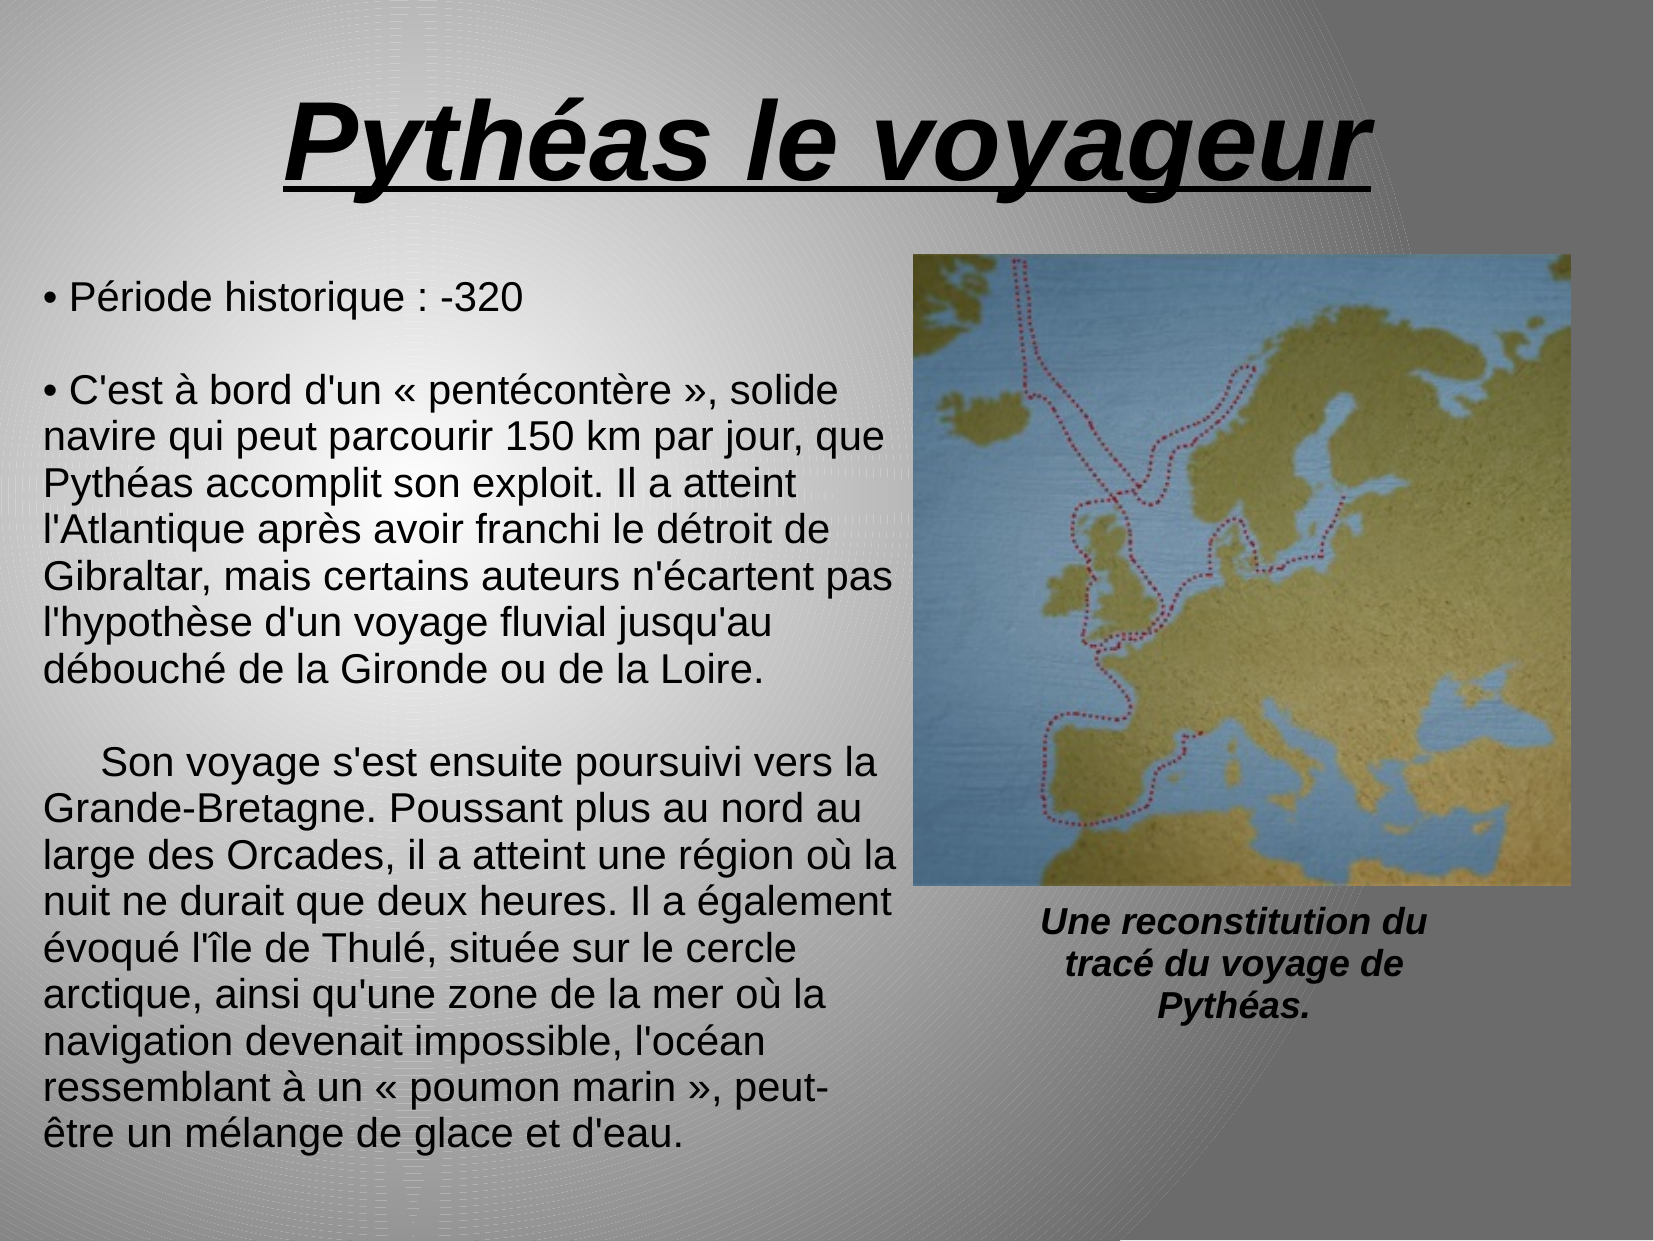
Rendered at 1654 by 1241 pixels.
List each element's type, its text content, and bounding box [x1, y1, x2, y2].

text_box Pythéas le voyageur [0, 70, 1654, 212]
text_box Une reconstitution du tracé du voyage de Pythéas. [980, 893, 1489, 1038]
text_box • Période historique : -320 • C'est à bord d'un « pentécontère », solide navire qui peut parcourir 150 km par jour, que Pythéas accomplit son exploit. Il a atteint l'Atlantique après avoir franchi le détroit de Gibraltar, mais certains auteurs n'écartent pas l'hypothèse d'un voyage fluvial jusqu'au débouché de la Gironde ou de la Loire. Son voyage s'est ensuite poursuivi vers la Grande-Bretagne. Poussant plus au nord au large des Orcades, il a atteint une région où la nuit ne durait que deux heures. Il a également évoqué l'île de Thulé, située sur le cercle arctique, ainsi qu'une zone de la mer où la navigation devenait impossible, l'océan ressemblant à un « poumon marin », peut-être un mélange de glace et d'eau. [28, 266, 914, 1241]
picture [913, 254, 1571, 886]
